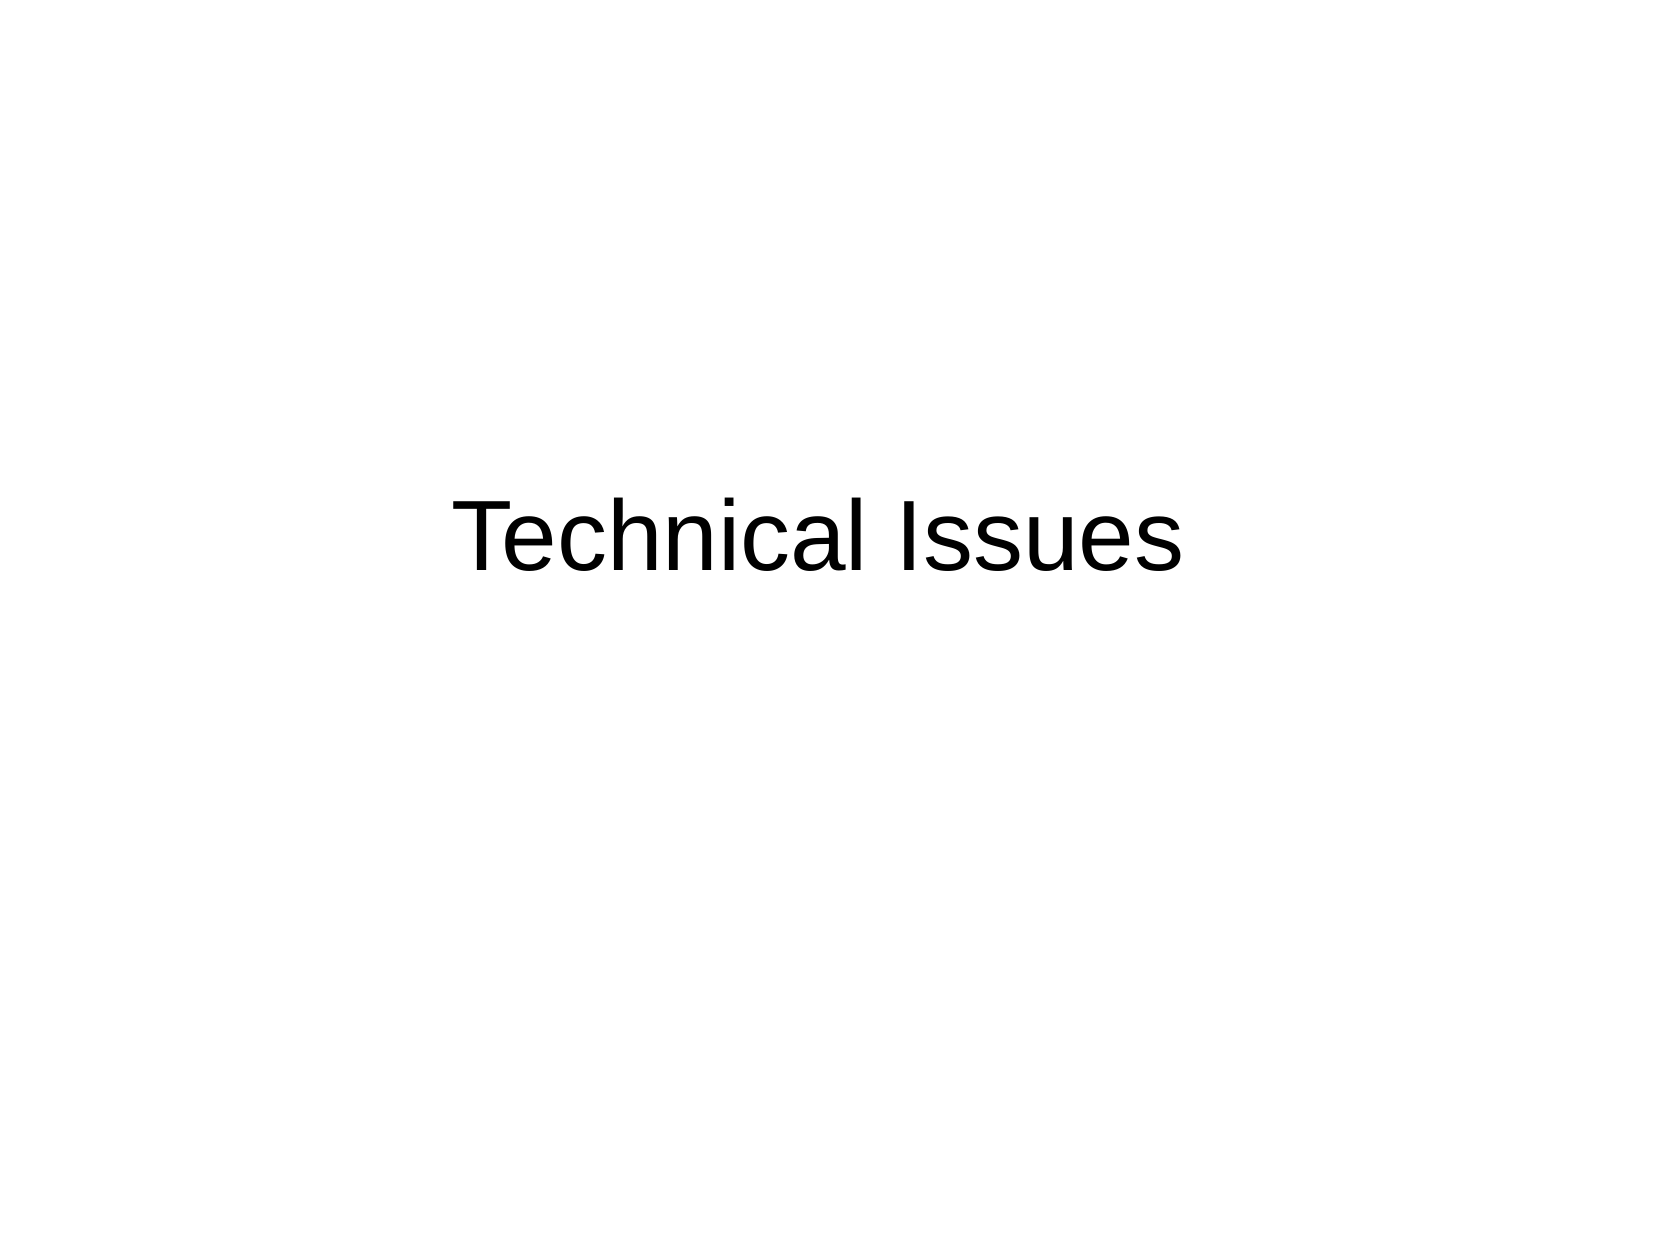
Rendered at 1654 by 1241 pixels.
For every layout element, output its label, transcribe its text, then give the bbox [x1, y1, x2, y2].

text_box Technical Issues [437, 472, 1252, 674]
